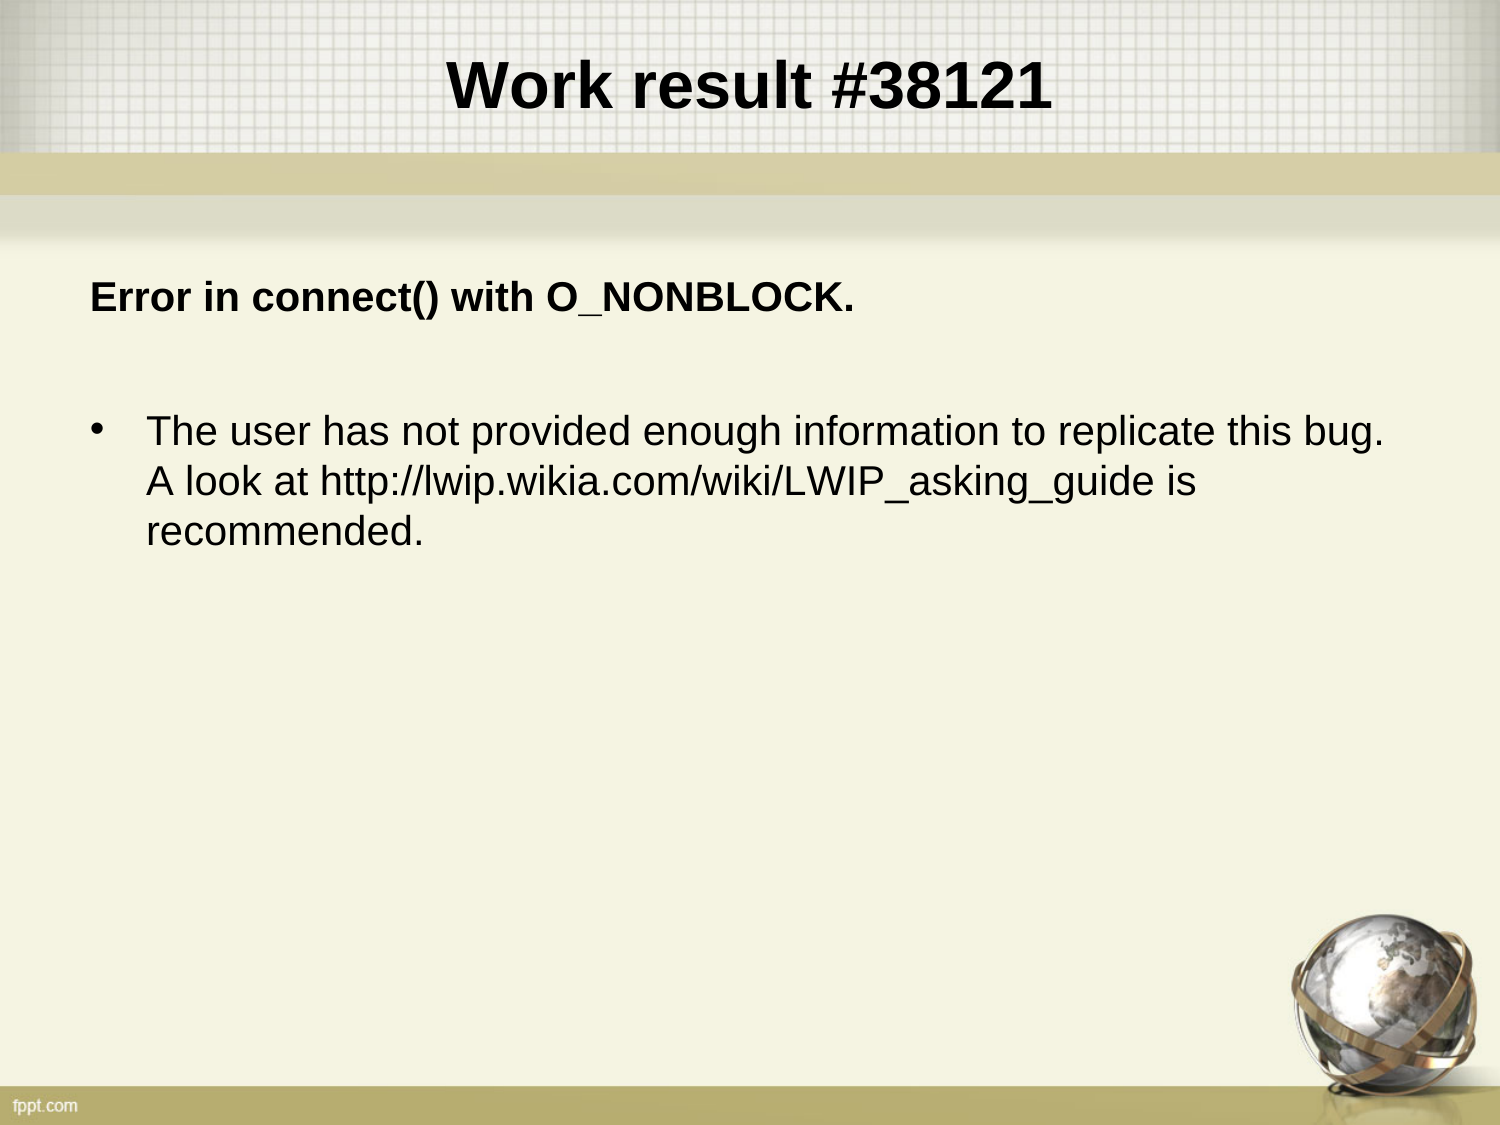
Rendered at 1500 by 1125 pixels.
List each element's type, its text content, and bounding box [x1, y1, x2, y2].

title Work result #38121 [75, 21, 1426, 142]
list Error in connect() with O_NONBLOCK. The user has not provided enough information to replicate this bug. A look at http://lwip.wikia.com/wiki/LWIP_asking_guide is recommended. [75, 262, 1426, 1051]
picture [0, 0, 1500, 1125]
